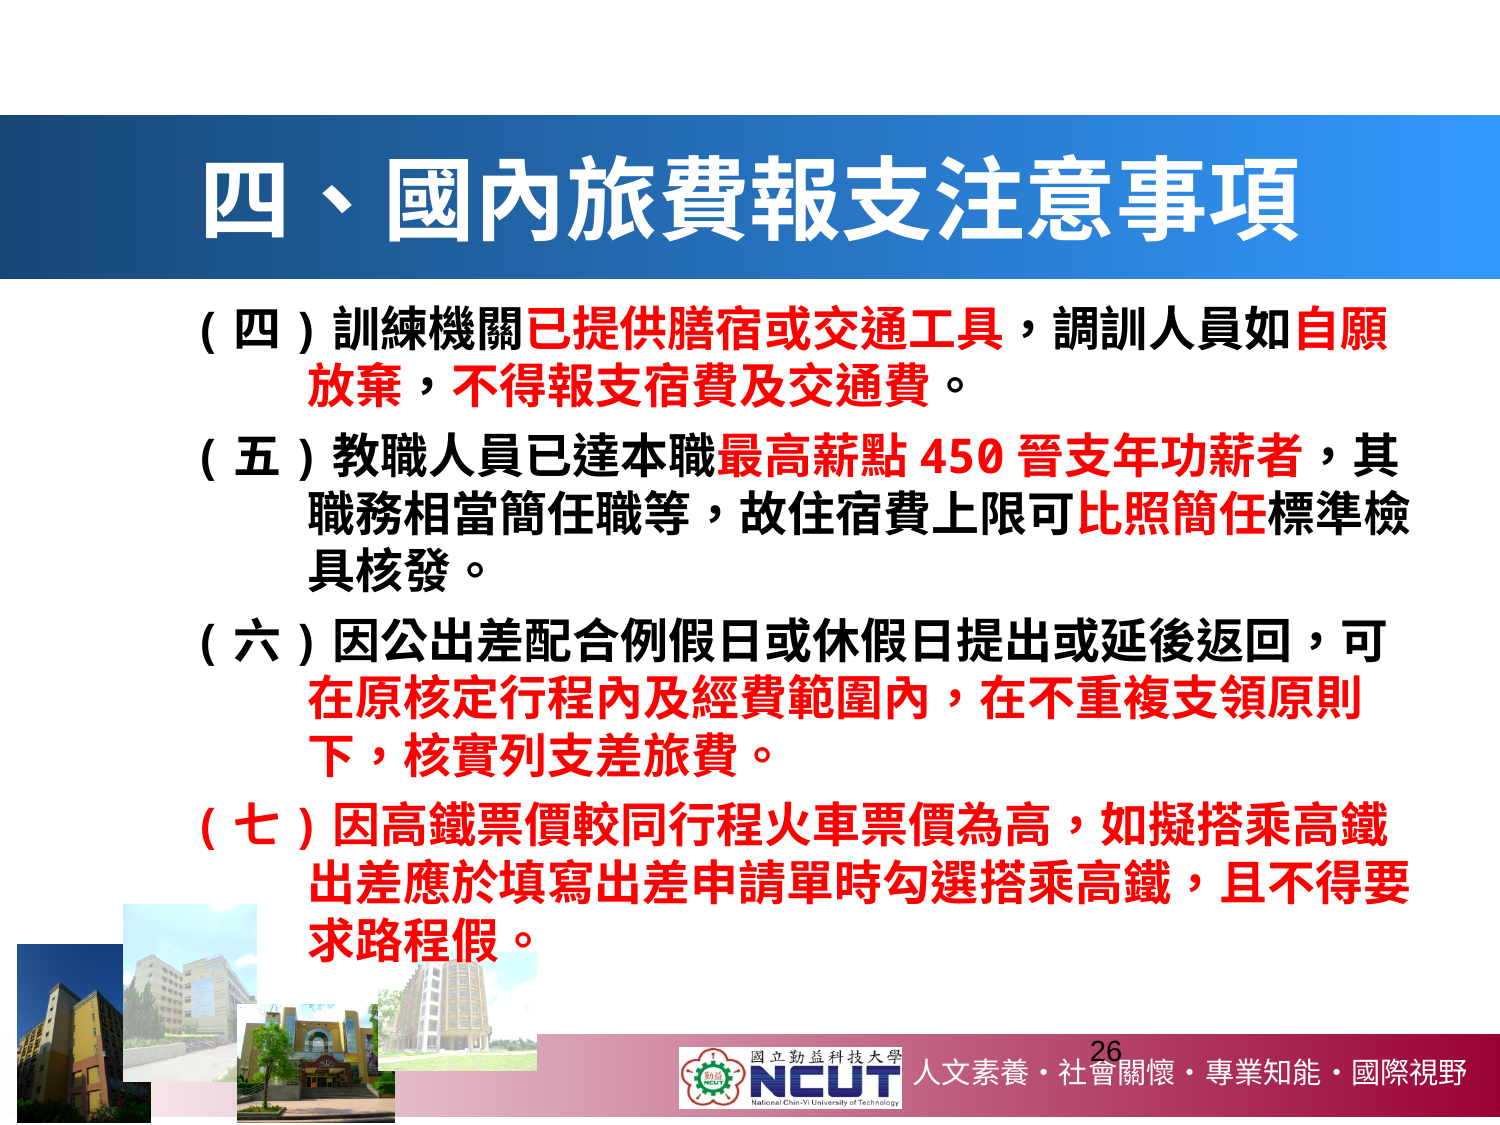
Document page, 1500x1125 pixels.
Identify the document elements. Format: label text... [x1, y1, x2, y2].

title 四、國內旅費報支注意事項 [0, 115, 1500, 279]
list (四)訓練機關已提供膳宿或交通工具，調訓人員如自願放棄，不得報支宿費及交通費。 (五)教職人員已達本職最高薪點450晉支年功薪者，其職務相當簡任職等，故住宿費上限可比照簡任標準檢具核發。 (六)因公出差配合例假日或休假日提出或延後返回，可在原核定行程內及經費範圍內，在不重複支領原則下，核實列支差旅費。 (七)因高鐵票價較同行程火車票價為高，如擬搭乘高鐵出差應於填寫出差申請單時勾選搭乘高鐵，且不得要求路程假。 [64, 290, 1436, 977]
text_box [1074, 1024, 1426, 1103]
